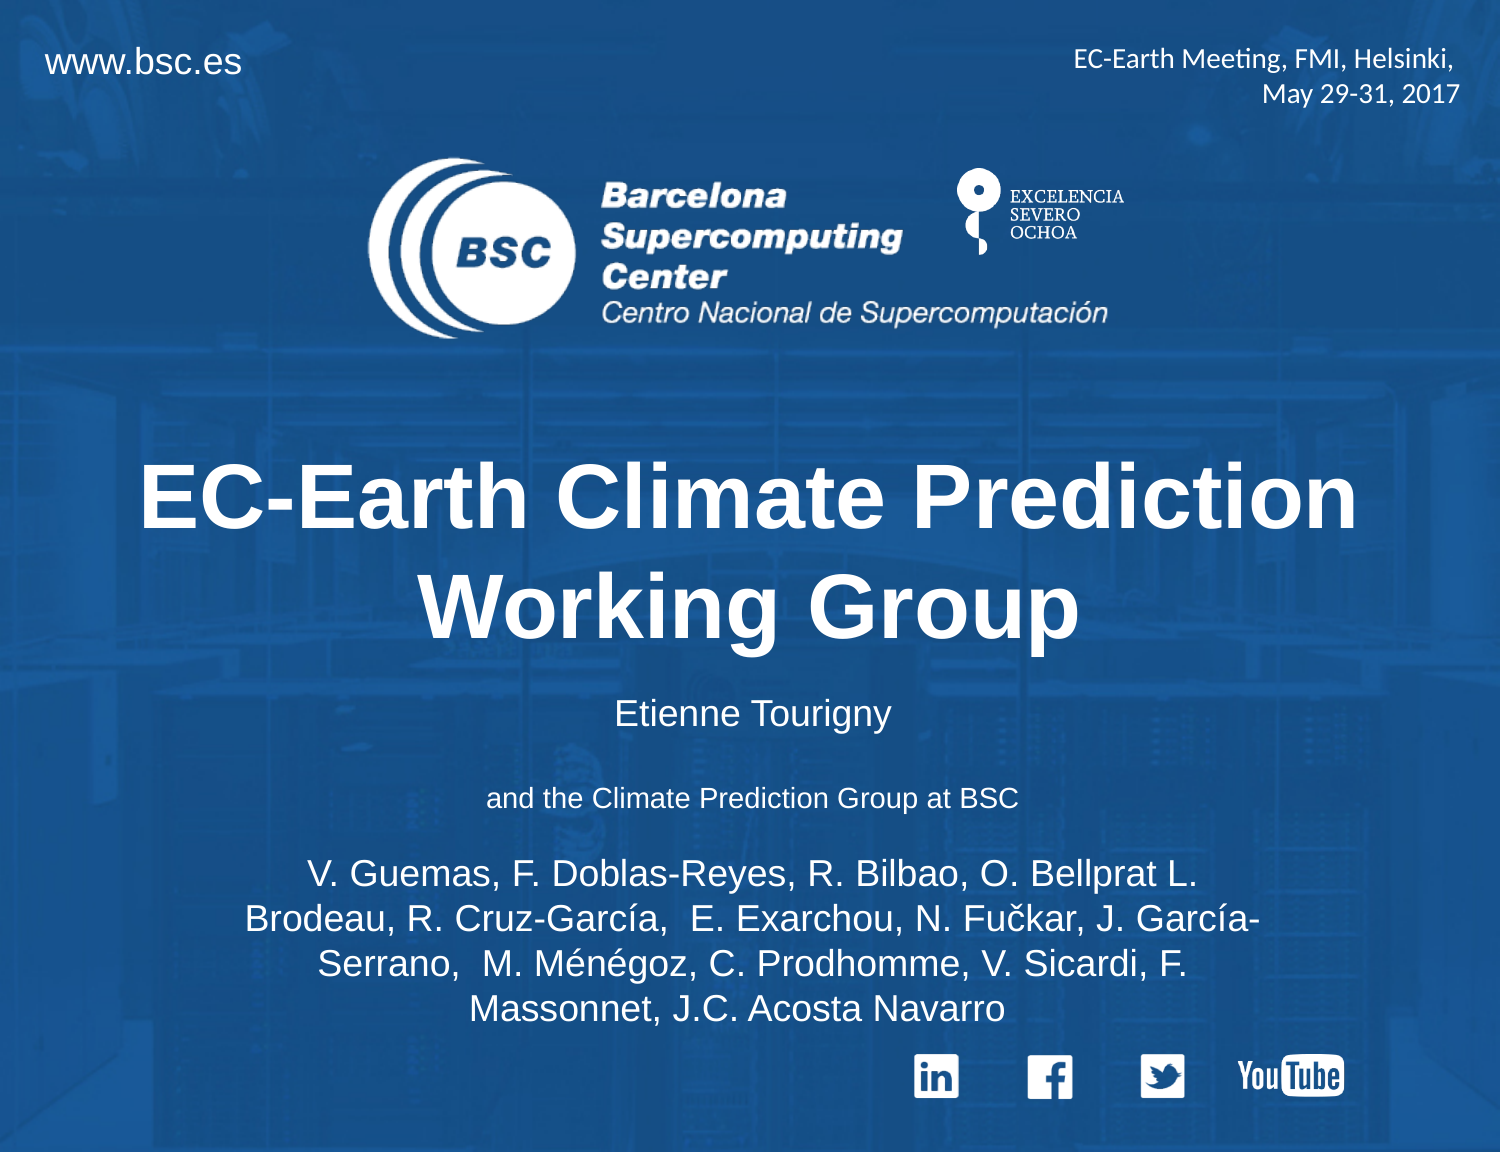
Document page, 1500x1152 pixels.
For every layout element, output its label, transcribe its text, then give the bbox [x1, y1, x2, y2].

text_box Etienne Tourigny and the Climate Prediction Group at BSC V. Guemas, F. Doblas-Reyes, R. Bilbao, O. Bellprat L. Brodeau, R. Cruz-García, E. Exarchou, N. Fučkar, J. García-Serrano, M. Ménégoz, C. Prodhomme, V. Sicardi, F. Massonnet, J.C. Acosta Navarro [221, 682, 1285, 765]
text_box EC-Earth Meeting, FMI, Helsinki, May 29-31, 2017 [980, 32, 1476, 101]
text_box EC-Earth Climate Prediction Working Group [112, 423, 1388, 671]
picture [0, 0, 1500, 1152]
